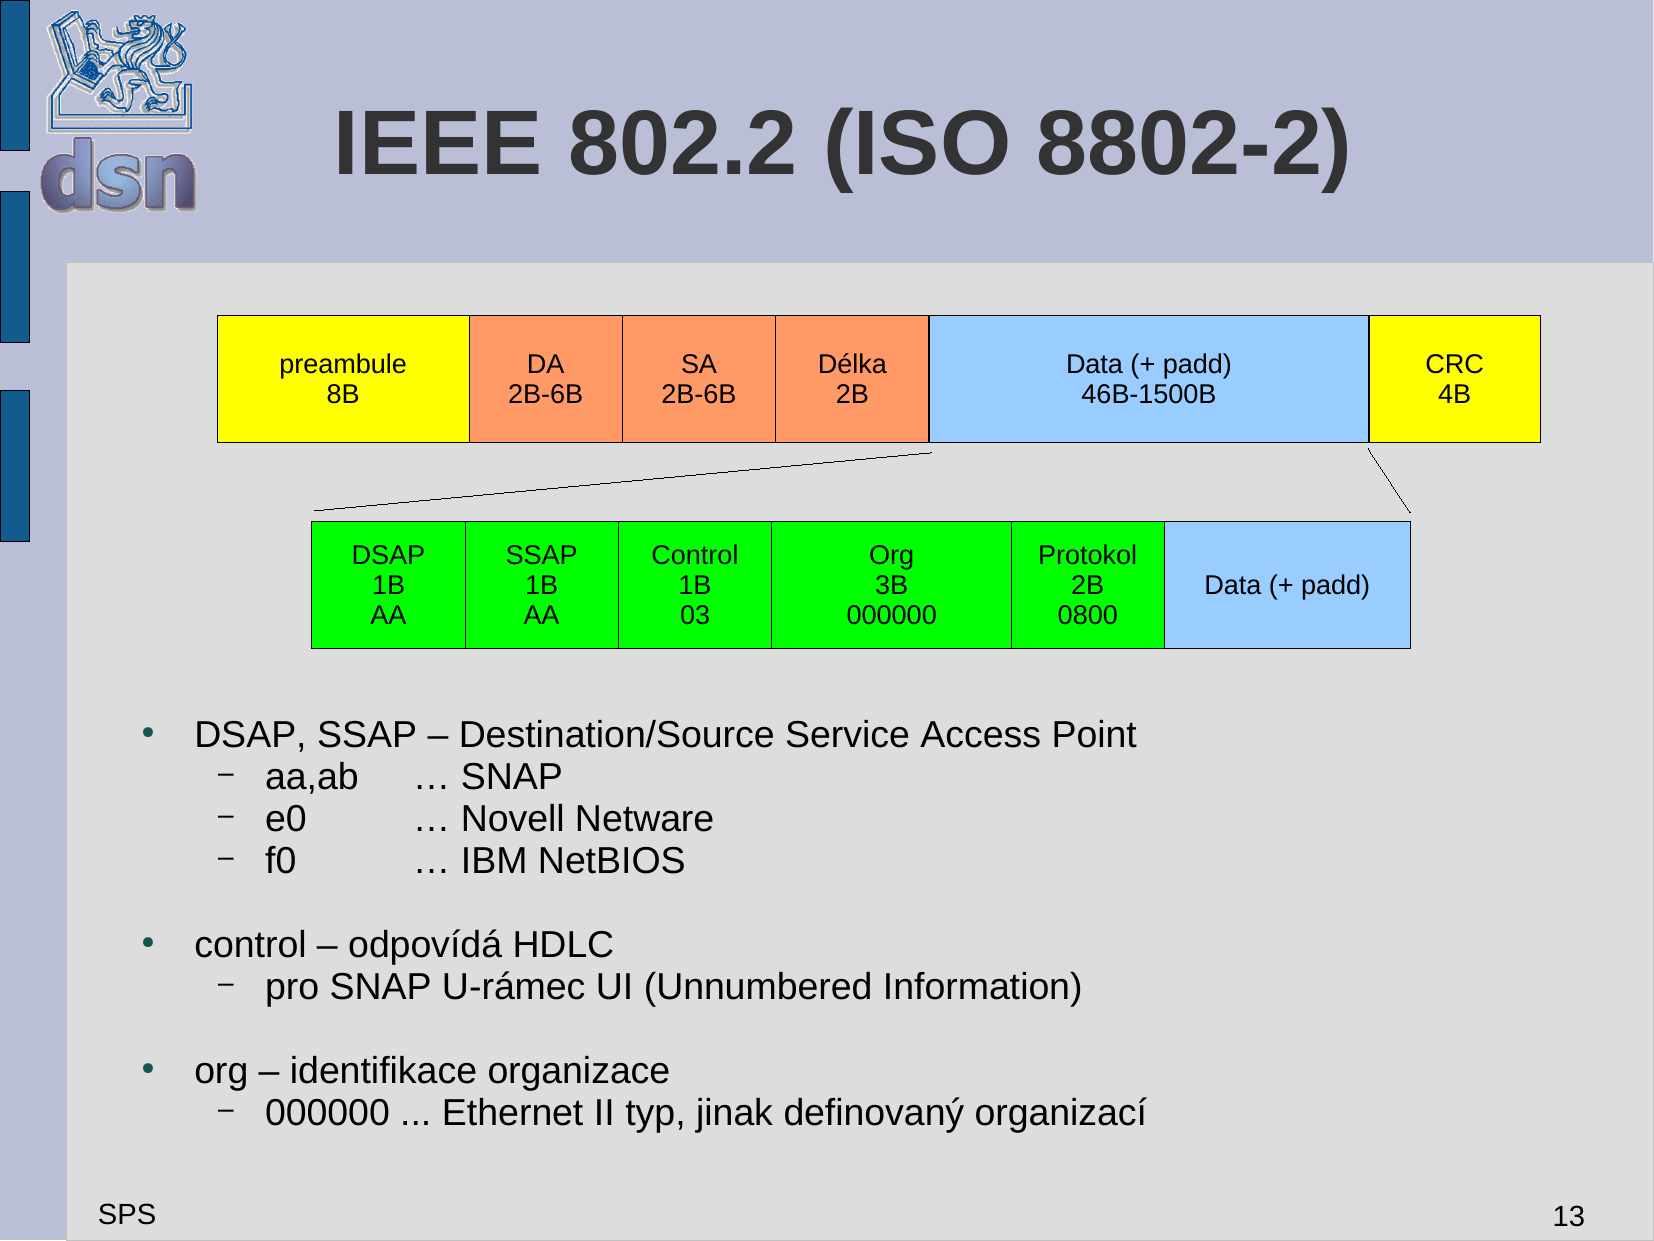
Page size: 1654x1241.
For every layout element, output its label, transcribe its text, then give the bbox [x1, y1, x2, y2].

text_box Control 1B 03 [618, 521, 771, 649]
text_box Data (+ padd) [1165, 521, 1411, 649]
text_box CRC 4B [1369, 315, 1541, 443]
picture [10, 10, 223, 230]
text_box SSAP 1B AA [466, 521, 618, 649]
text_box SA 2B-6B [622, 315, 775, 443]
text_box Protokol 2B 0800 [1011, 521, 1165, 649]
list DSAP, SSAP – Destination/Source Service Access Point aa,ab … SNAP e0 … Novell Netware f0 … IBM NetBIOS control – odpovídá HDLC pro SNAP U-rámec UI (Unnumbered Information) org – identifikace organizace 000000 ... Ethernet II typ, jinak definovaný organizací [123, 713, 1536, 1152]
text_box preambule 8B [217, 315, 470, 443]
text_box Délka 2B [775, 315, 929, 443]
text_box Data (+ padd) 46B-1500B [929, 315, 1369, 443]
text_box DSAP 1B AA [311, 521, 466, 649]
text_box DA 2B-6B [470, 315, 622, 443]
title IEEE 802.2 (ISO 8802-2) [210, 39, 1478, 247]
text_box Org 3B 000000 [771, 521, 1011, 649]
